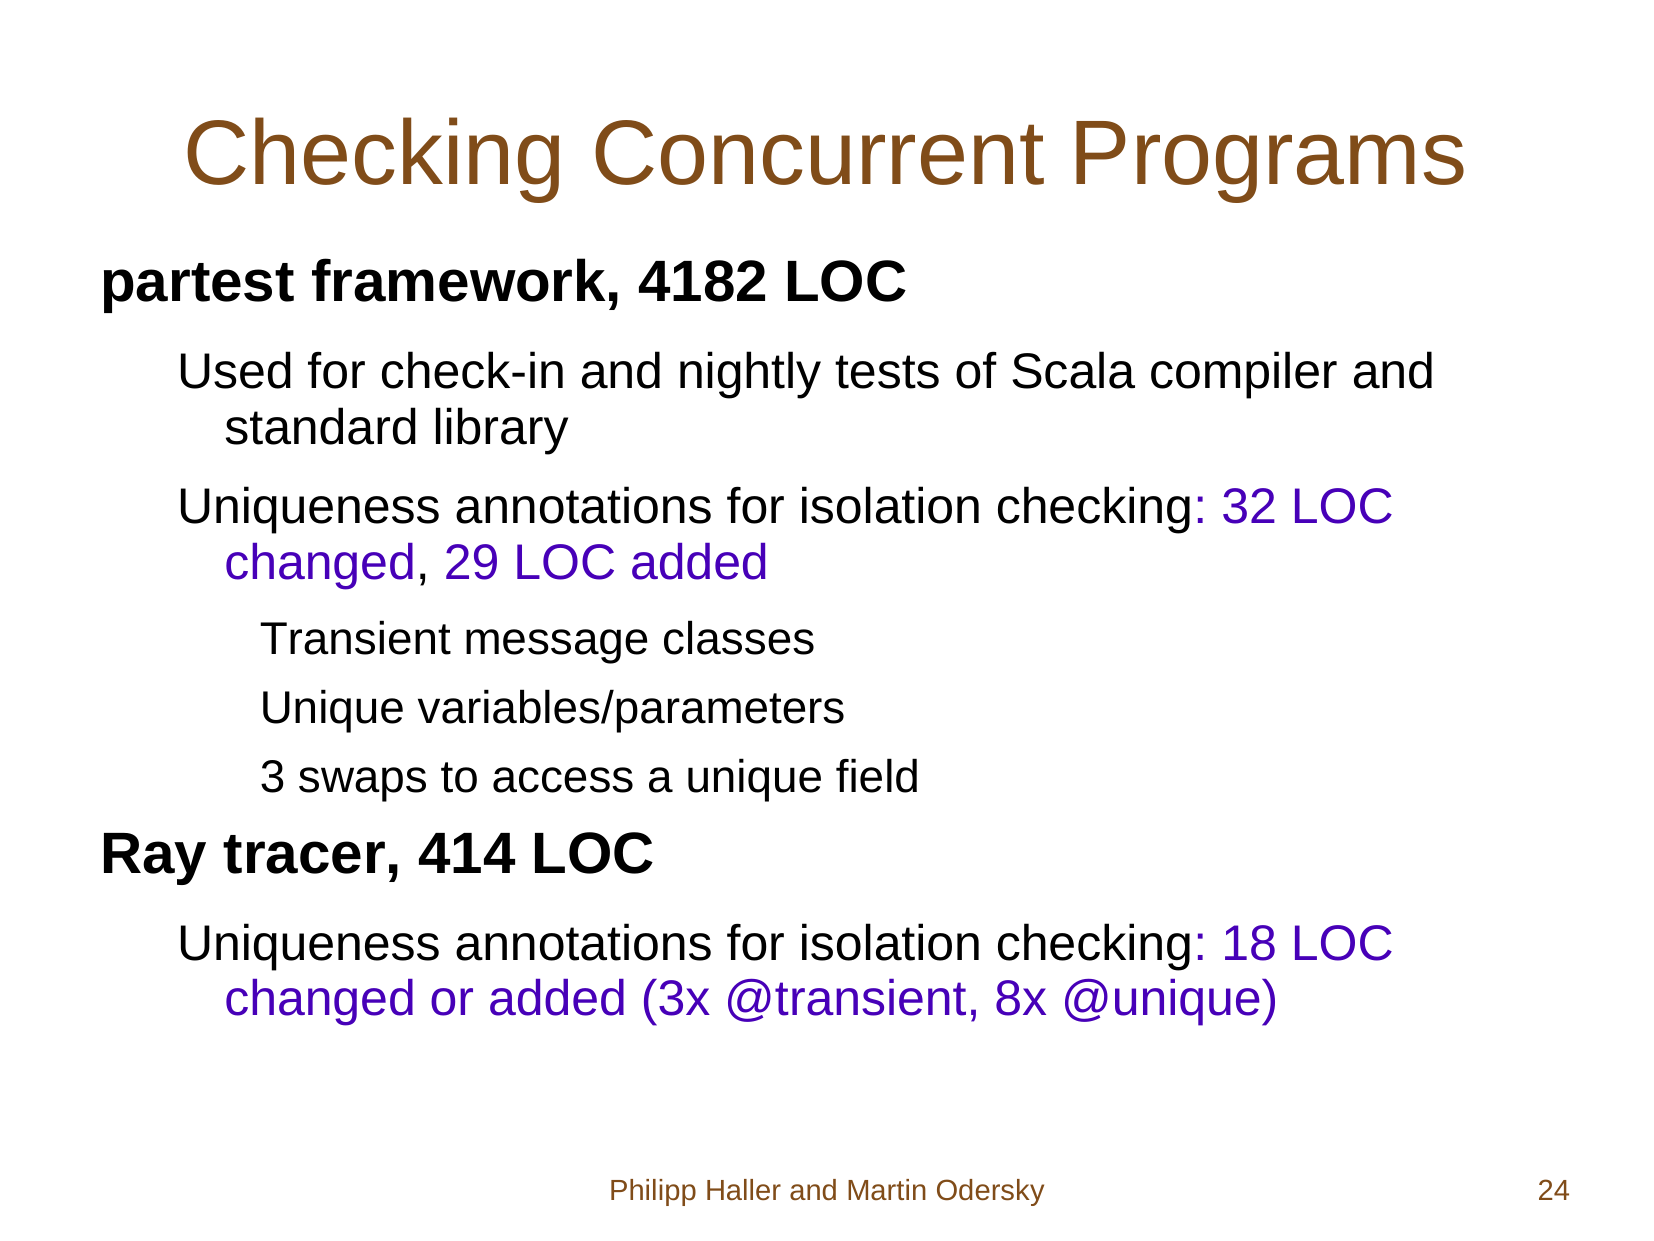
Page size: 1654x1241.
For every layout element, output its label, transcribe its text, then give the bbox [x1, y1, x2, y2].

title Checking Concurrent Programs [82, 56, 1571, 248]
list partest framework, 4182 LOC Used for check-in and nightly tests of Scala compiler and standard library Uniqueness annotations for isolation checking: 32 LOC changed, 29 LOC added Transient message classes Unique variables/parameters 3 swaps to access a unique field Ray tracer, 414 LOC Uniqueness annotations for isolation checking: 18 LOC changed or added (3x @transient, 8x @unique) [82, 248, 1571, 1118]
